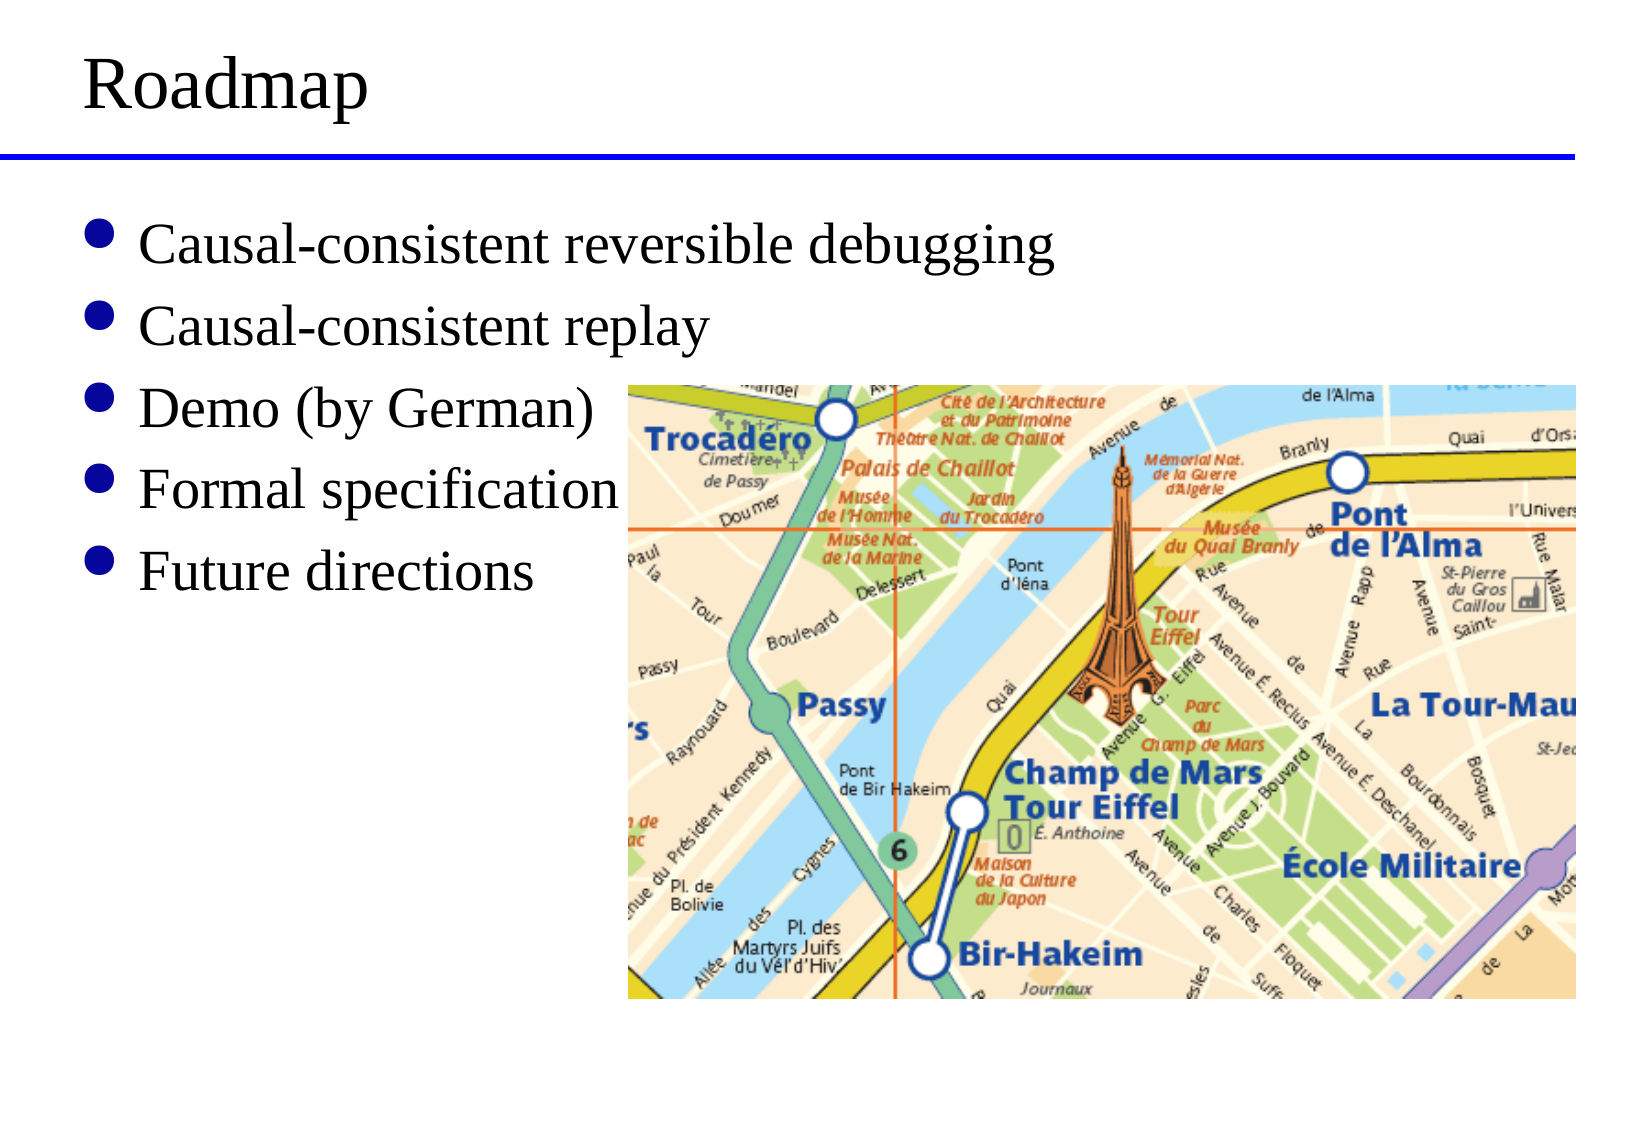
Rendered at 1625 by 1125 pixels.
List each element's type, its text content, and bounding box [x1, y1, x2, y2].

picture [628, 385, 1576, 999]
title Roadmap [67, 27, 1544, 131]
list Causal-consistent reversible debugging Causal-consistent replay Demo (by German) Formal specification Future directions [67, 198, 1478, 1061]
